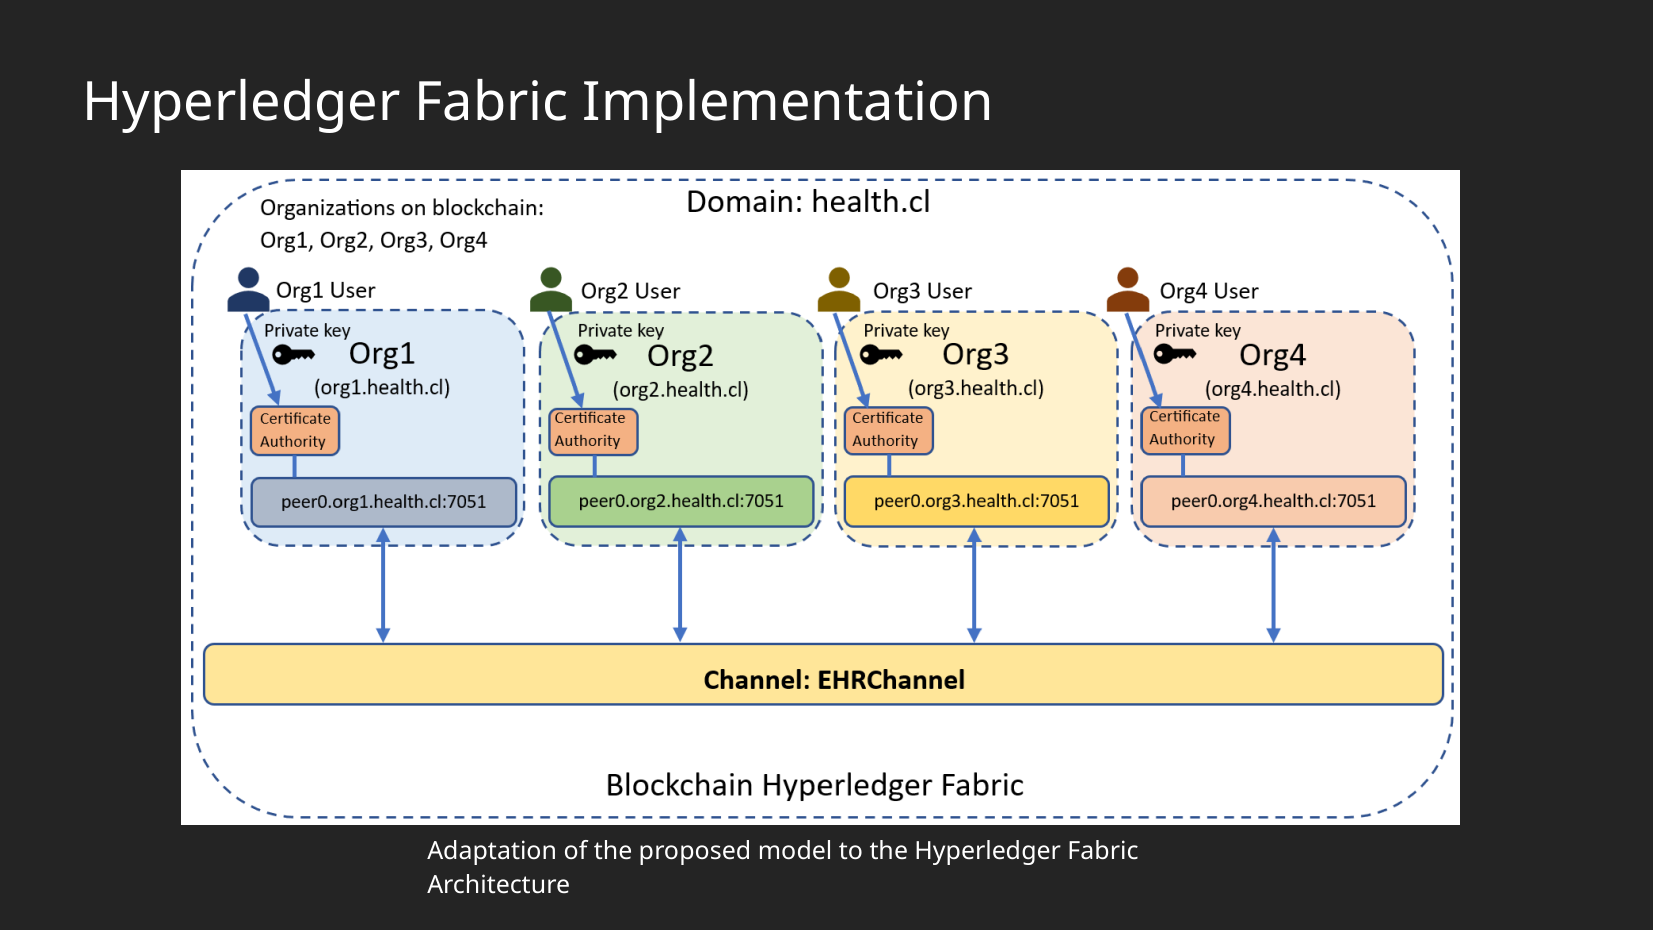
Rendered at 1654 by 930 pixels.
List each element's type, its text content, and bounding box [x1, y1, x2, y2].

picture [181, 170, 1460, 826]
text_box Adaptation of the proposed model to the Hyperledger Fabric Architecture [412, 826, 1238, 871]
title Hyperledger Fabric Implementation [82, 42, 1571, 156]
